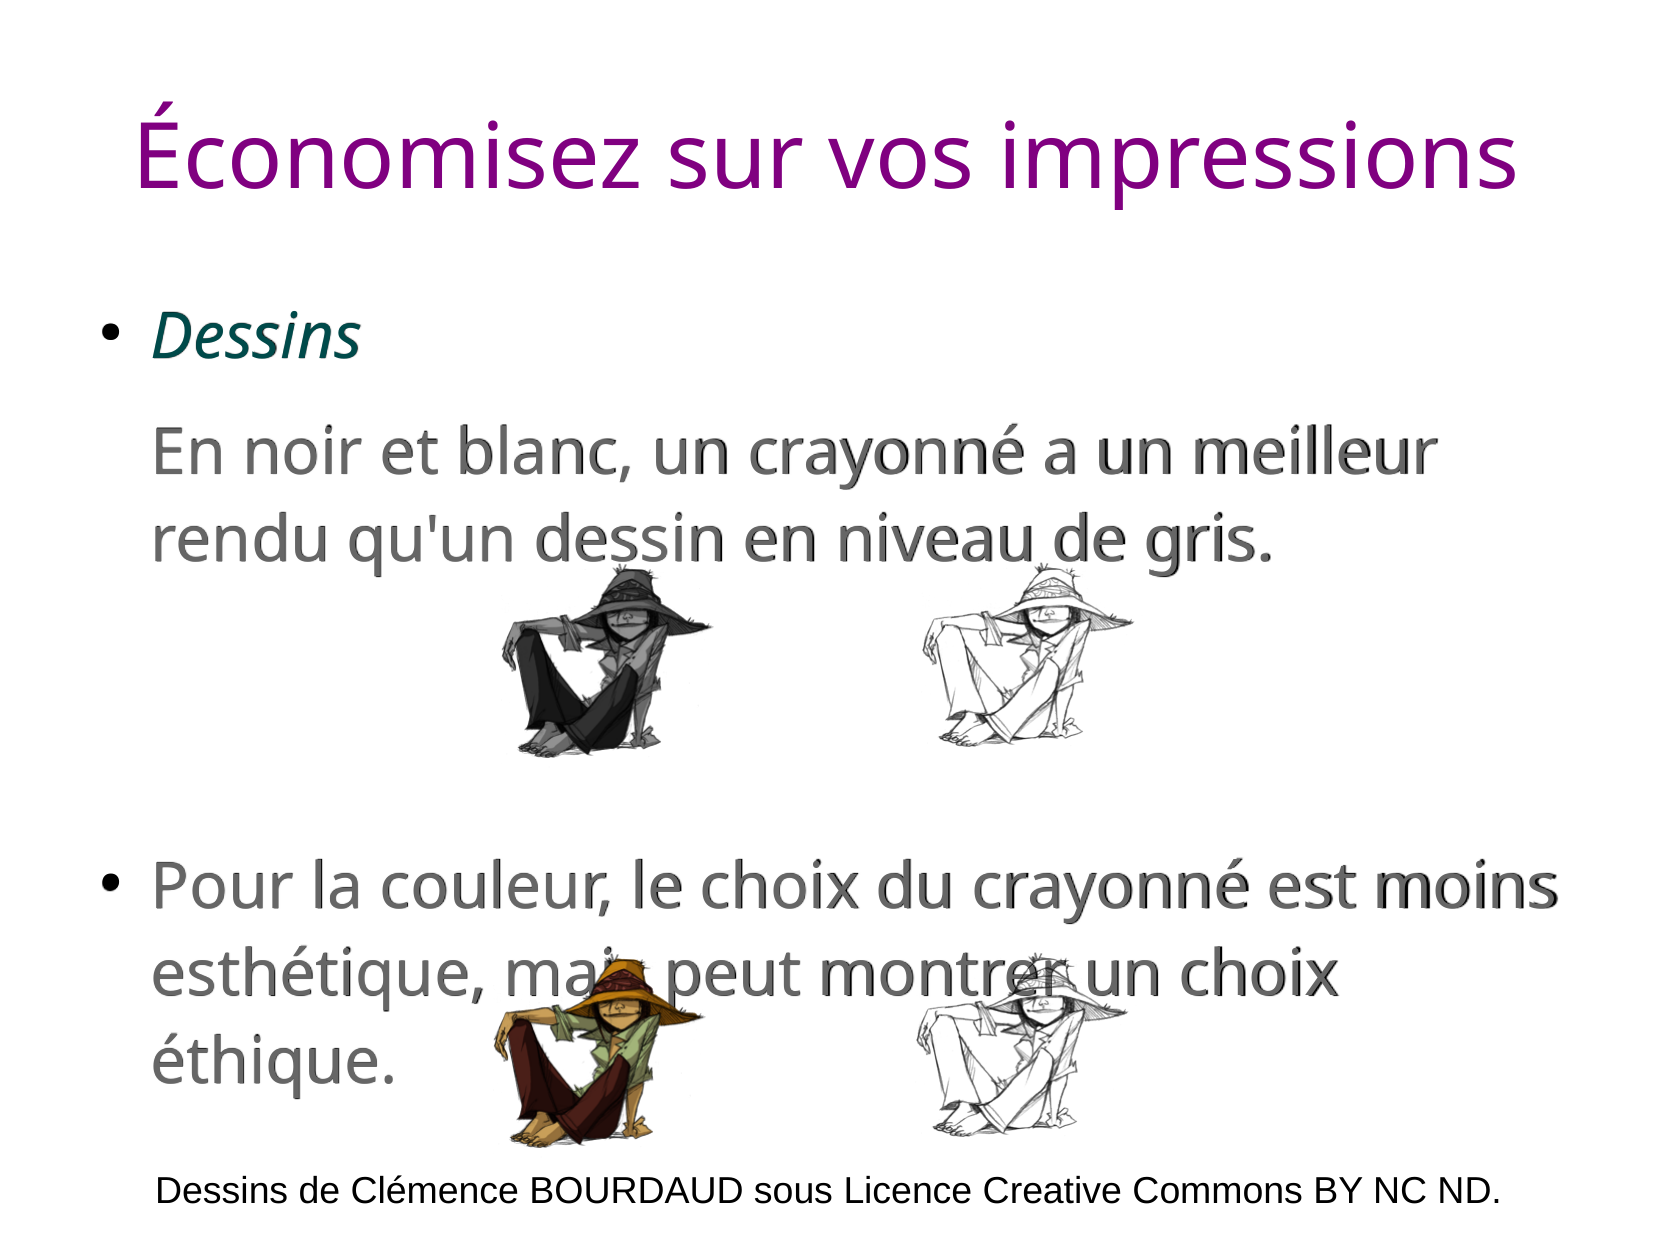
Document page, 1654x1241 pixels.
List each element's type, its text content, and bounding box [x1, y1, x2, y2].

list Dessins En noir et blanc, un crayonné a un meilleur rendu qu'un dessin en niveau de gris. Pour la couleur, le choix du crayonné est moins esthétique, mais peut montrer un choix éthique. [82, 290, 1571, 1109]
title Économisez sur vos impressions [82, 49, 1571, 257]
text_box Dessins de Clémence BOURDAUD sous Licence Creative Commons BY NC ND. [140, 1161, 1588, 1219]
picture [921, 560, 1143, 753]
picture [915, 950, 1137, 1143]
picture [501, 560, 717, 768]
picture [493, 950, 709, 1158]
